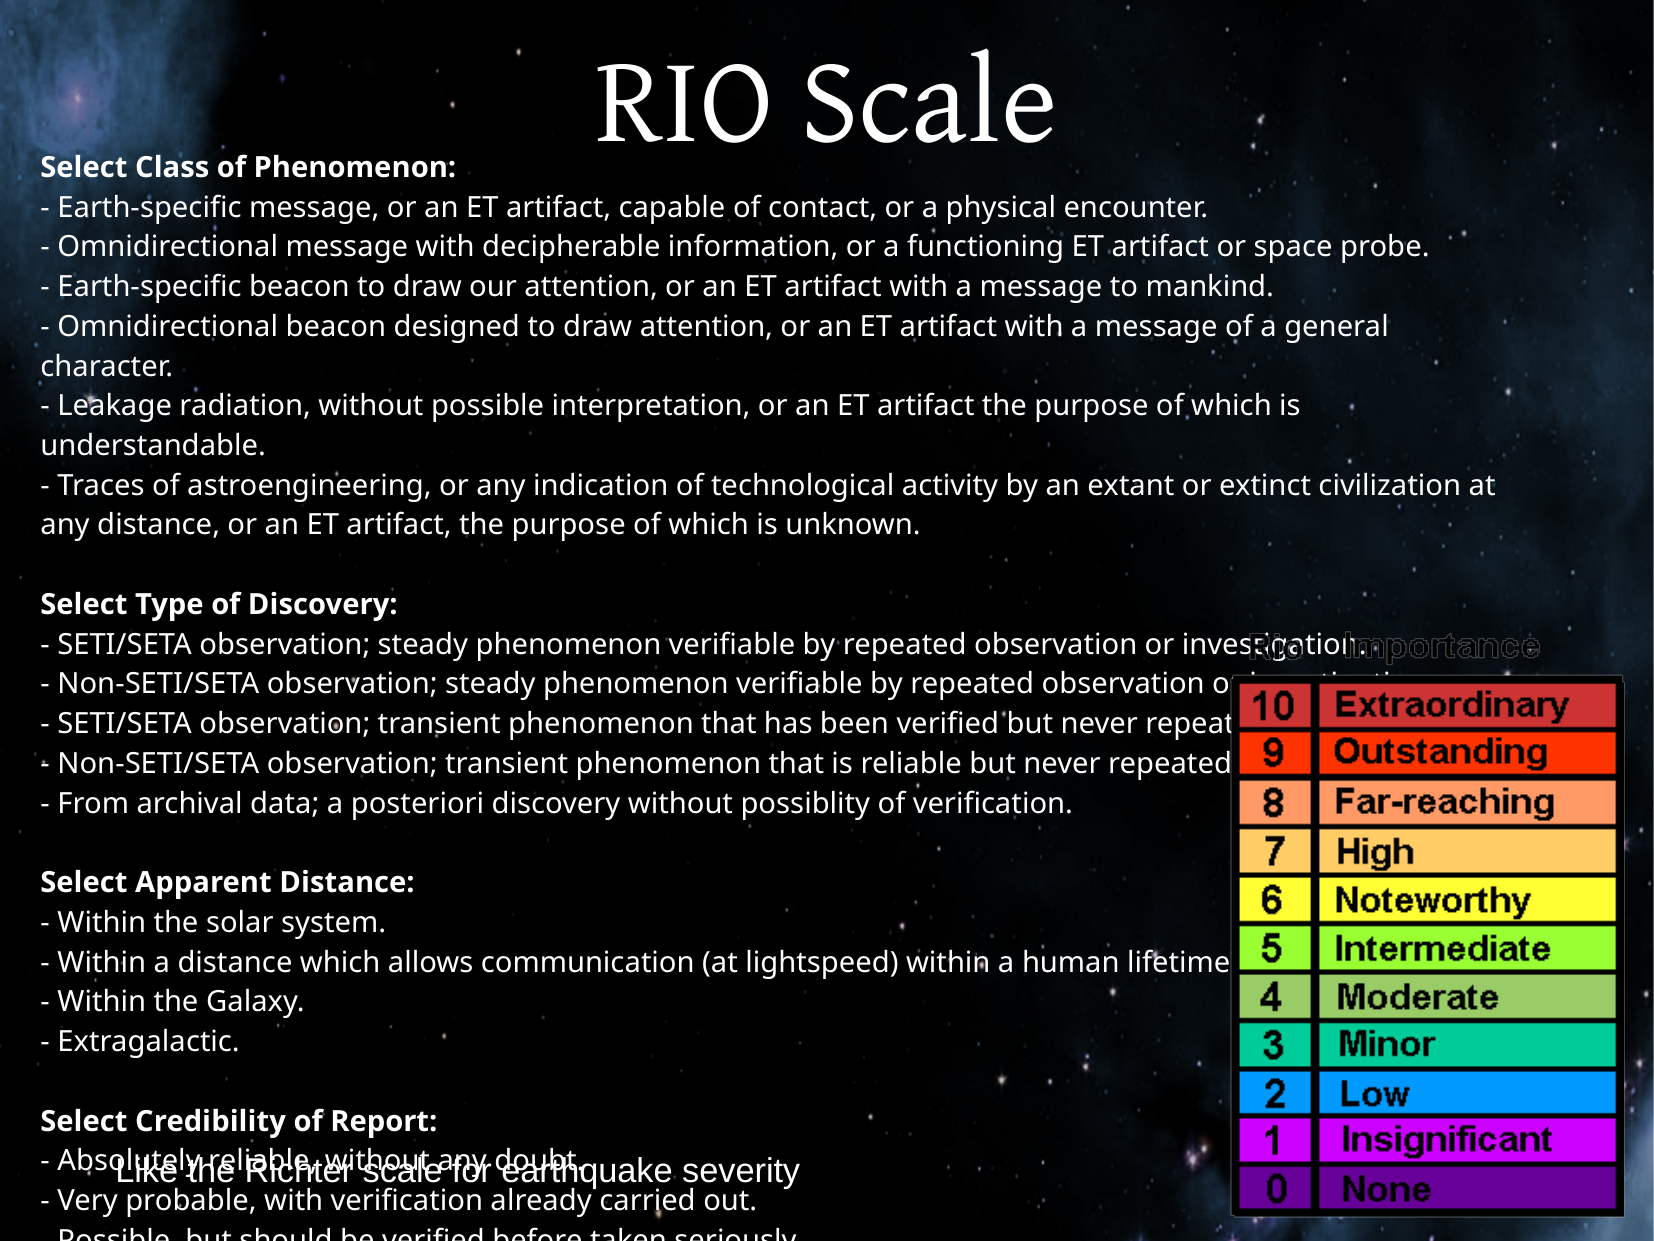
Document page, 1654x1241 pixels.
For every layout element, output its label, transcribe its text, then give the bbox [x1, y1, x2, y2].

title RIO Scale [82, 9, 1571, 202]
picture [0, 0, 1654, 1241]
text_box Like the Richter scale for earthquake severity [100, 1144, 1174, 1231]
text_box Select Class of Phenomenon: - Earth-specific message, or an ET artifact, capable of contact, or a physical encounter. - Omnidirectional message with decipherable information, or a functioning ET artifact or space probe. - Earth-specific beacon to draw our attention, or an ET artifact with a message to mankind. - Omnidirectional beacon designed to draw attention, or an ET artifact with a message of a general character. - Leakage radiation, without possible interpretation, or an ET artifact the purpose of which is understandable. - Traces of astroengineering, or any indication of technological activity by an extant or extinct civilization at any distance, or an ET artifact, the purpose of which is unknown. Select Type of Discovery: - SETI/SETA observation; steady phenomenon verifiable by repeated observation or investigation. - Non-SETI/SETA observation; steady phenomenon verifiable by repeated observation or investigation. - SETI/SETA observation; transient phenomenon that has been verified but never repeated. - Non-SETI/SETA observation; transient phenomenon that is reliable but never repeated. - From archival data; a posteriori discovery without possiblity of verification. Select Apparent Distance: - Within the solar system. - Within a distance which allows communication (at lightspeed) within a human lifetime. - Within the Galaxy. - Extragalactic. Select Credibility of Report: - Absolutely reliable, without any doubt. - Very probable, with verification already carried out. - Possible, but should be verified before taken seriously. - Very uncertain, but worthy of verification efforts. - Obviously fake or fraudulent. [25, 138, 1538, 1241]
